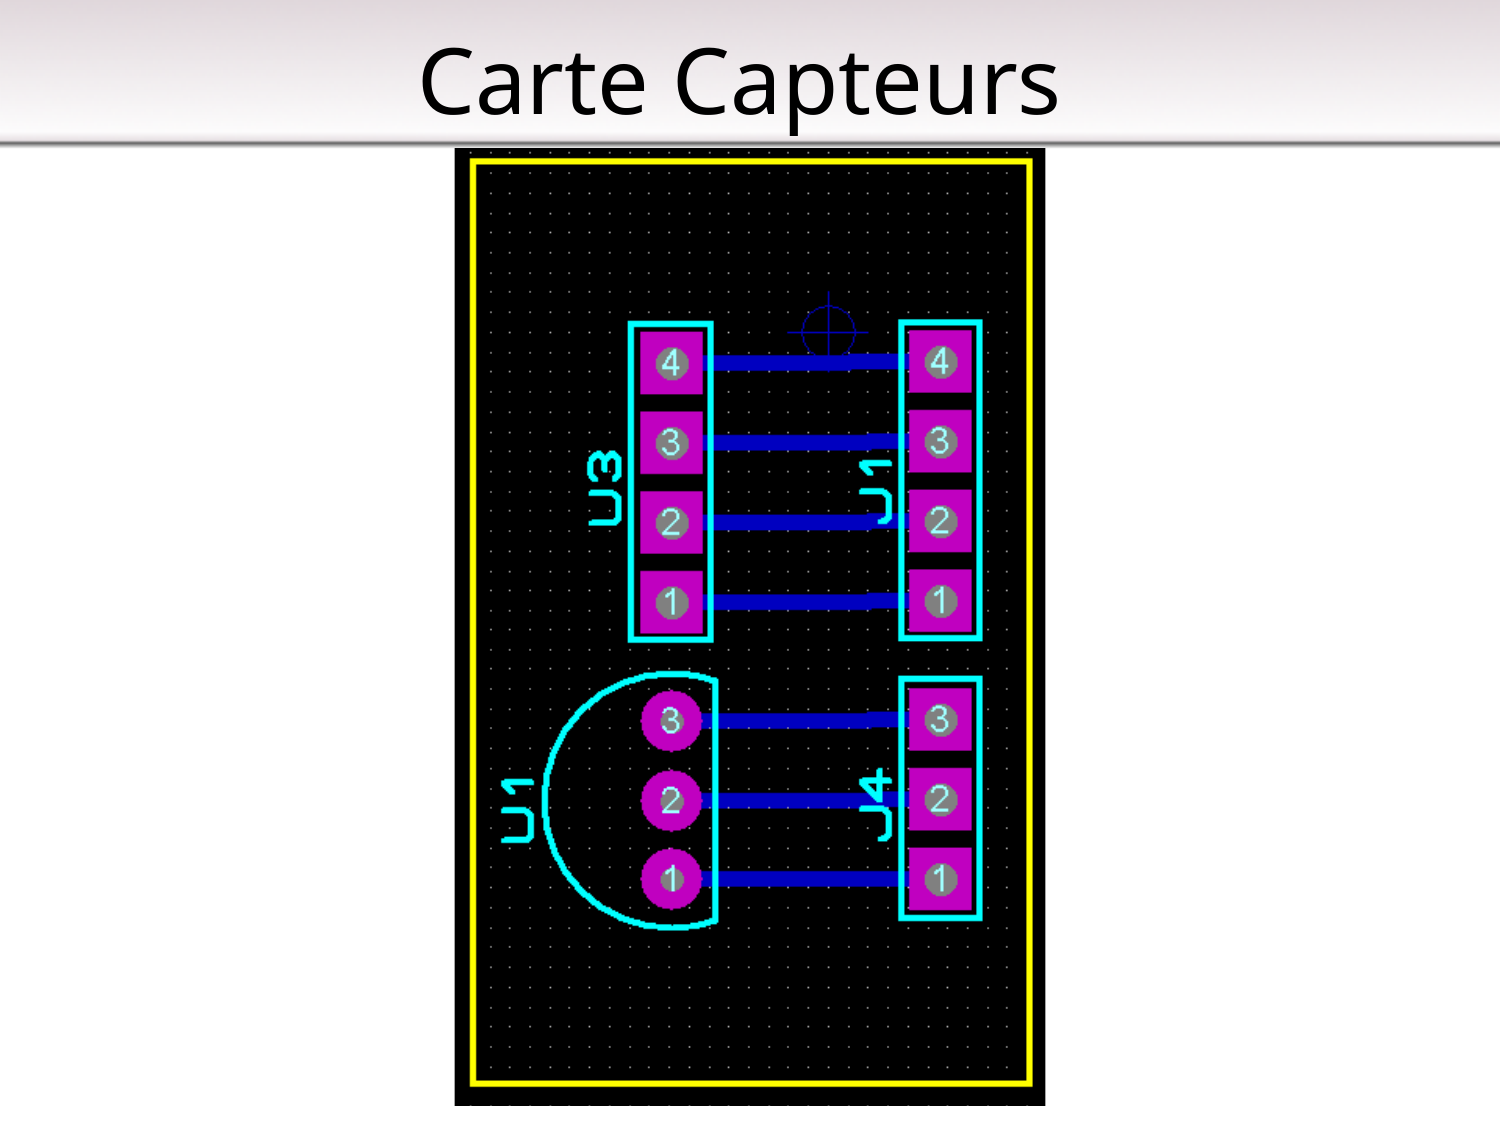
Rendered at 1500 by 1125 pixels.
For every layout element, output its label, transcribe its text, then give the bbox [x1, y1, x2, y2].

title Carte Capteurs [64, 0, 1415, 196]
picture [0, 0, 1500, 1125]
